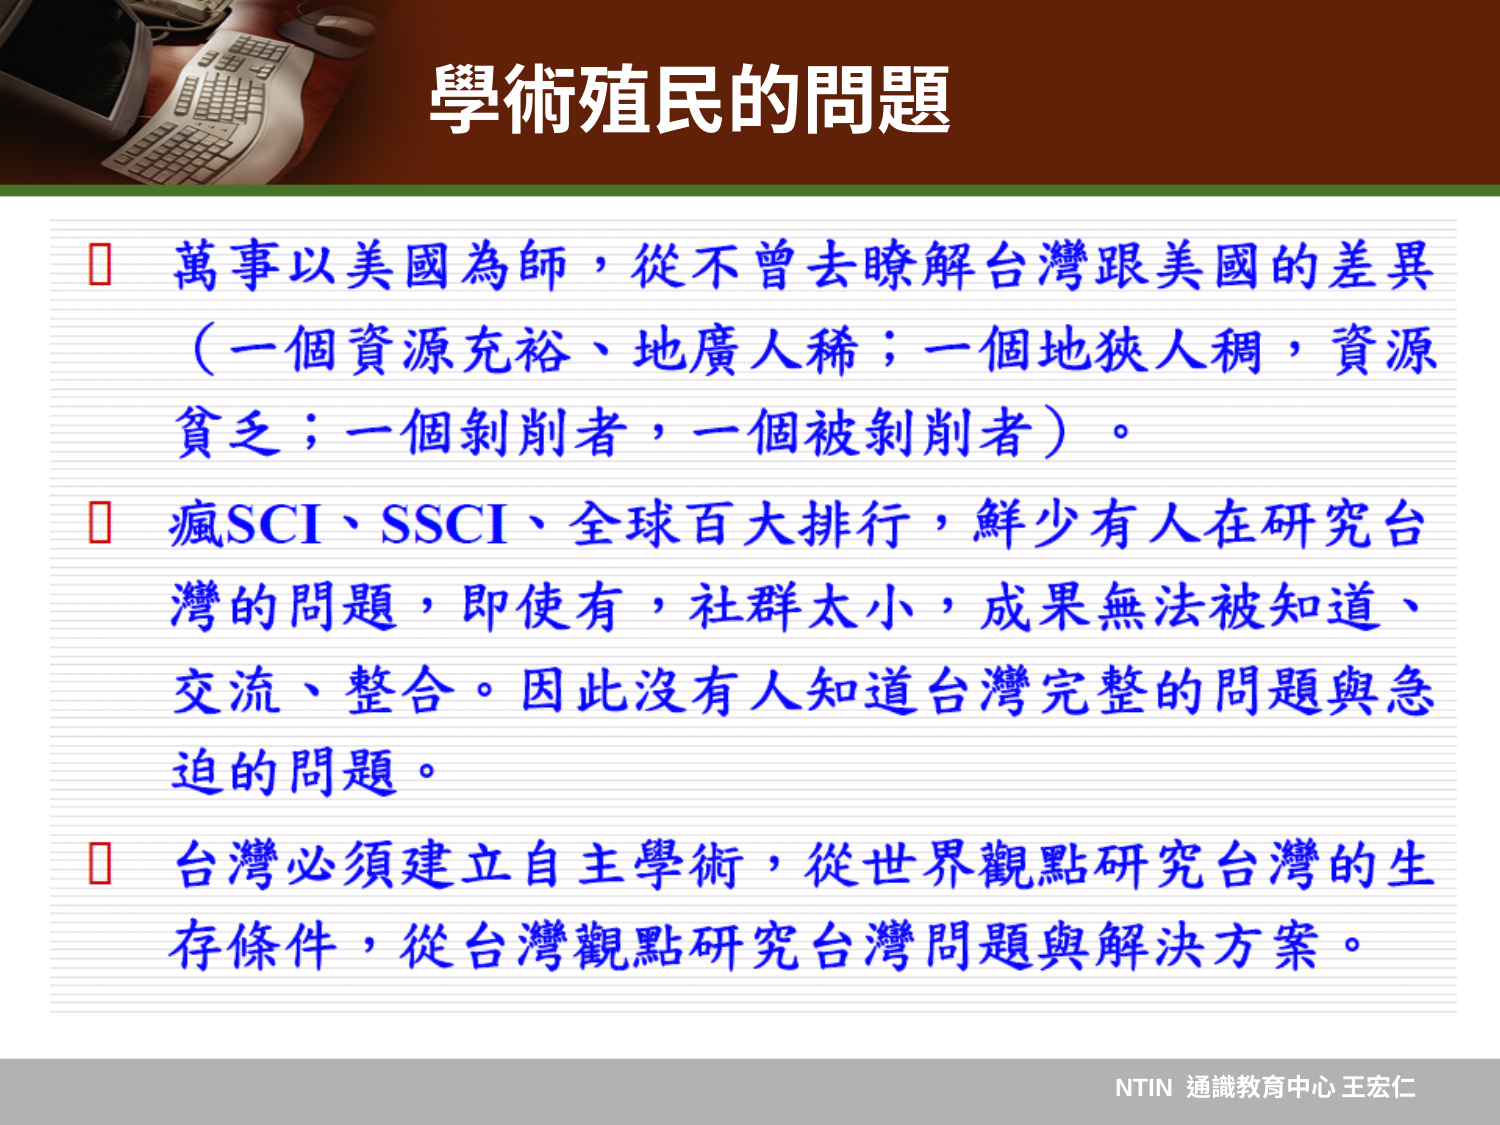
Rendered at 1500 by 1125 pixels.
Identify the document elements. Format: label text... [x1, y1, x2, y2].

text_box NTIN 通識教育中心 王宏仁 [962, 1063, 1438, 1114]
title 學術殖民的問題 [412, 45, 1500, 138]
picture [0, 0, 1500, 184]
chart [50, 212, 1457, 1016]
